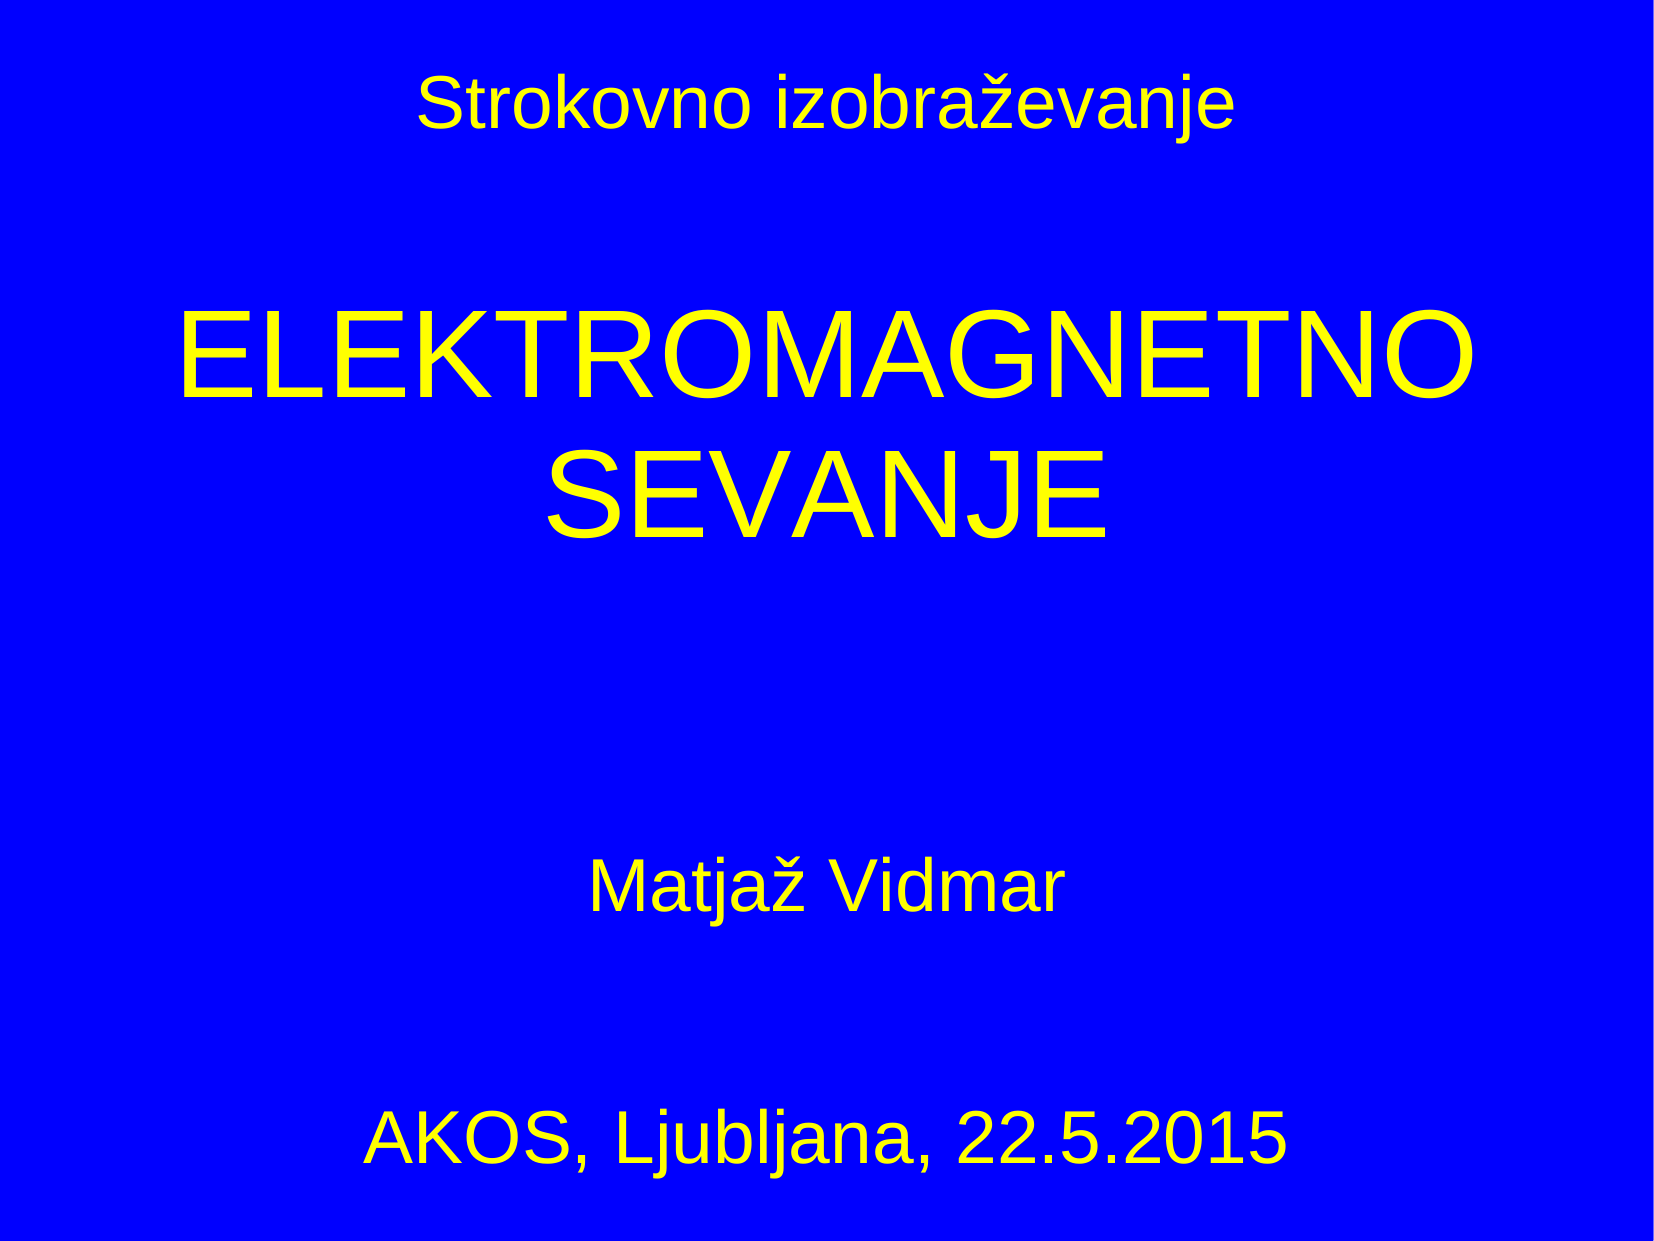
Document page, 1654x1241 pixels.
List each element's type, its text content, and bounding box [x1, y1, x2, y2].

text_box Strokovno izobraževanje ELEKTROMAGNETNO SEVANJE Matjaž Vidmar AKOS, Ljubljana, 22.5.2015 [0, 0, 1654, 1241]
